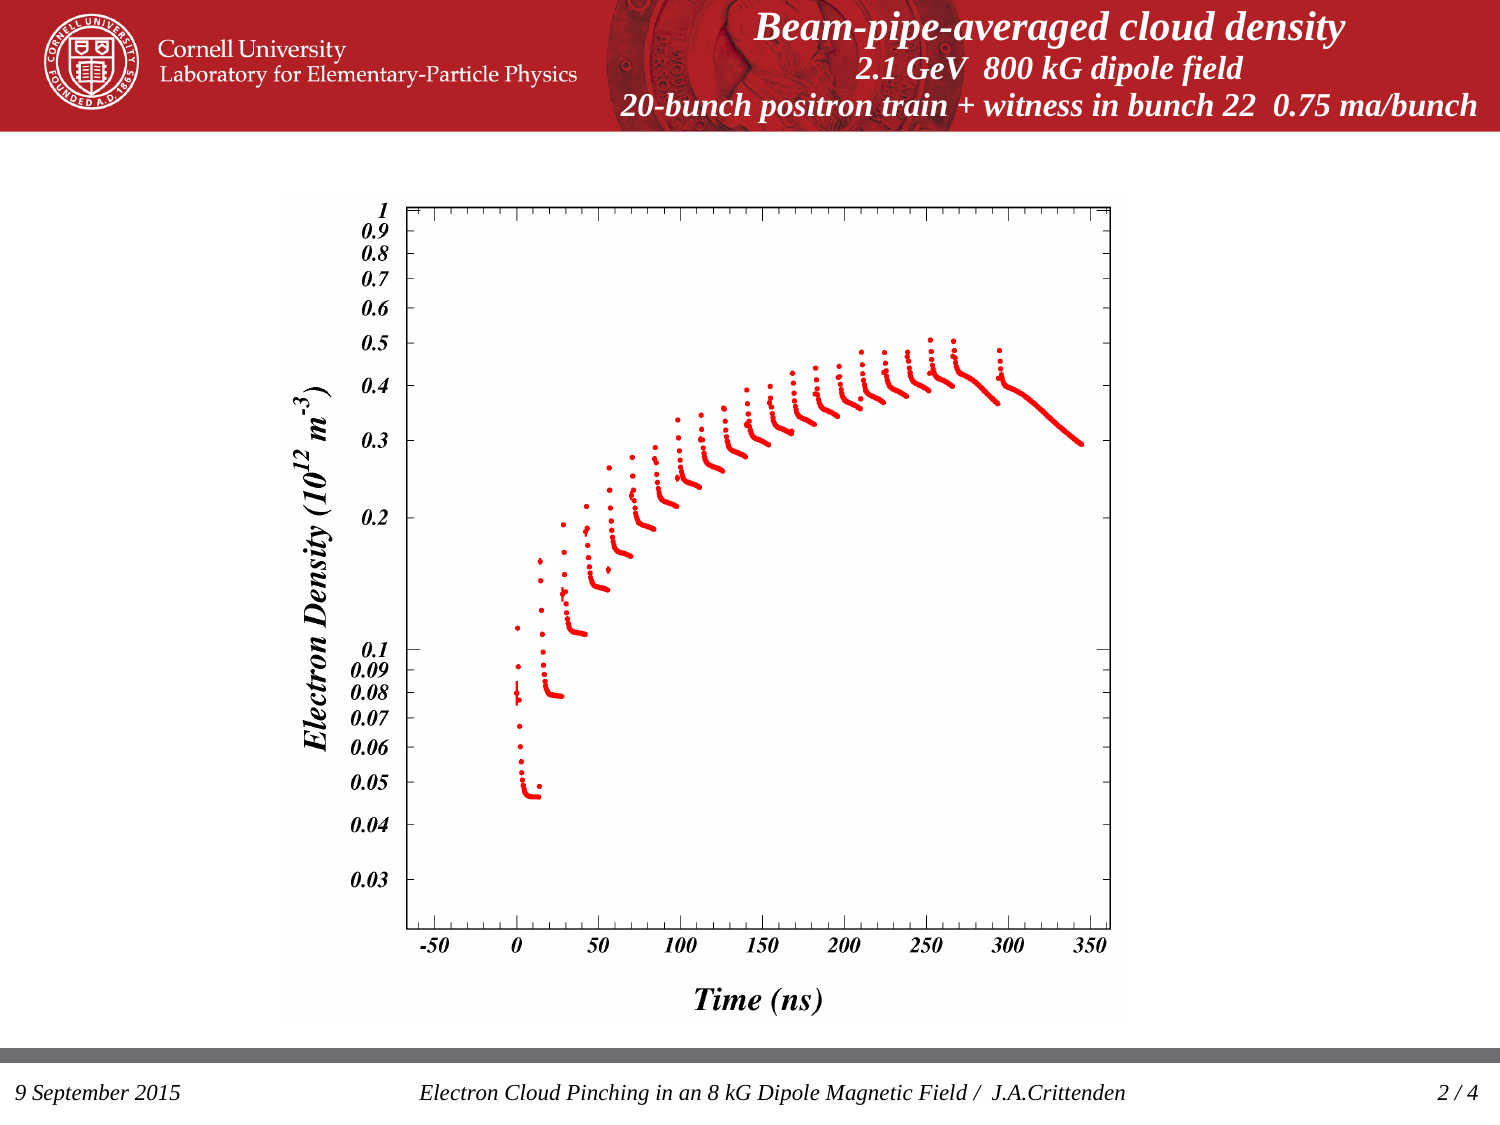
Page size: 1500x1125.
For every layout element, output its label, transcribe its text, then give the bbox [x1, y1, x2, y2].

picture [0, 0, 1500, 132]
picture [285, 194, 1126, 1021]
title Beam-pipe-averaged cloud density 2.1 GeV 800 kG dipole field 20-bunch positron train + witness in bunch 22 0.75 ma/bunch [600, 3, 1500, 124]
